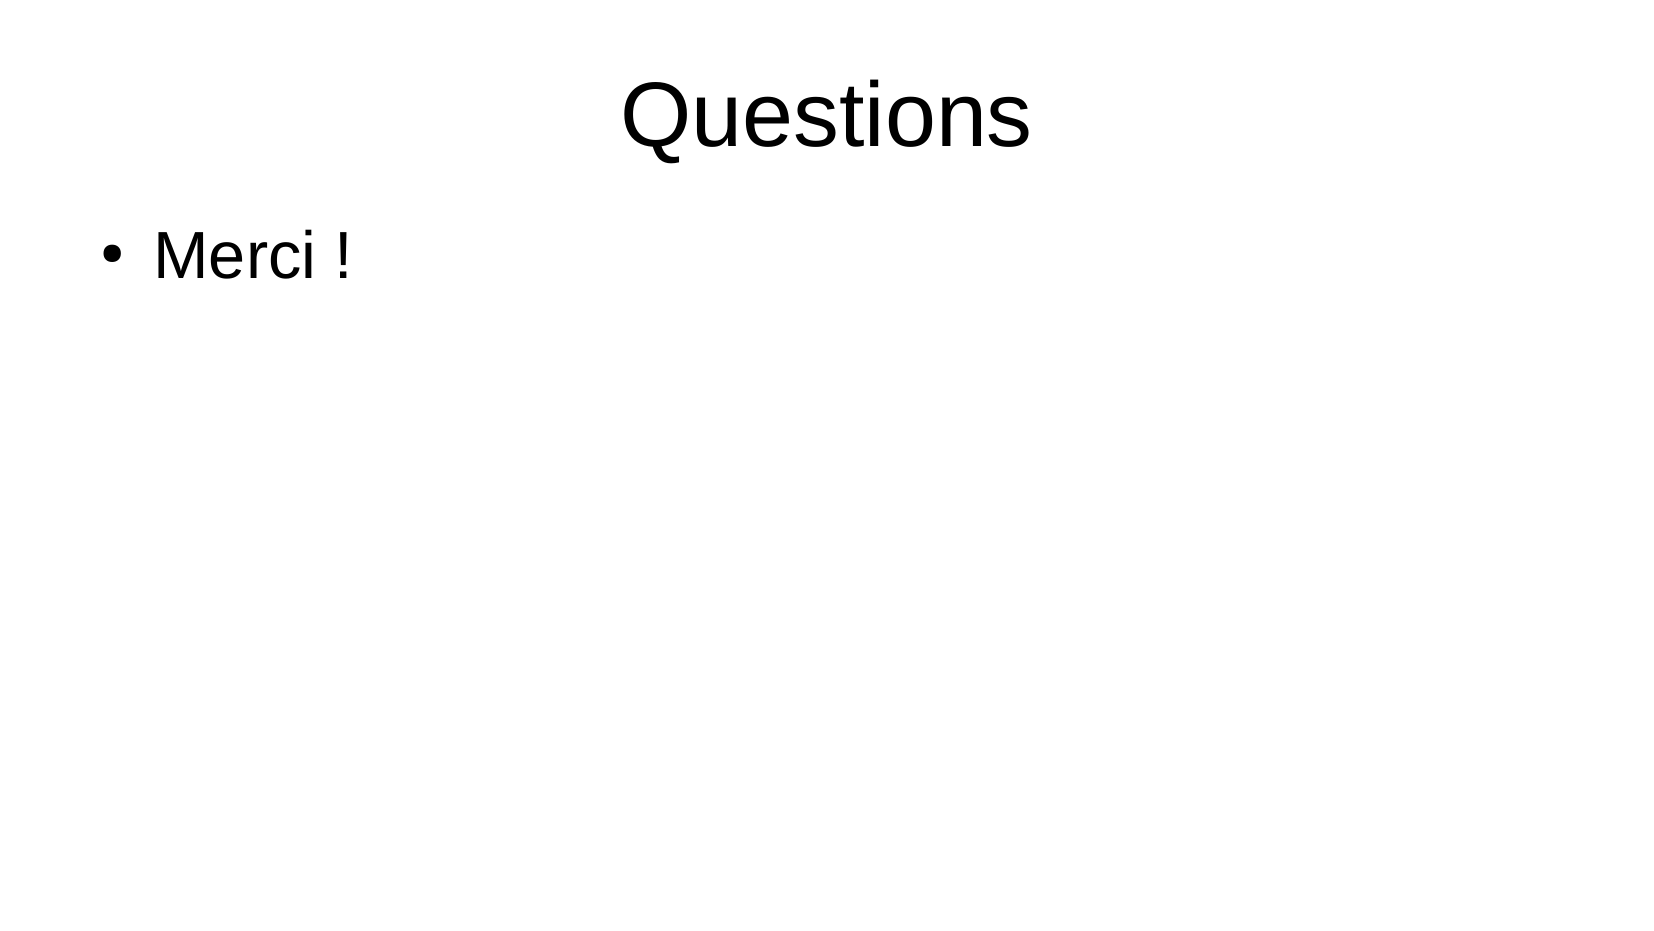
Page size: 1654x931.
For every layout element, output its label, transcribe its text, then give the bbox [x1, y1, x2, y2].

title Questions [82, 37, 1571, 193]
list Merci ! [82, 217, 1571, 758]
